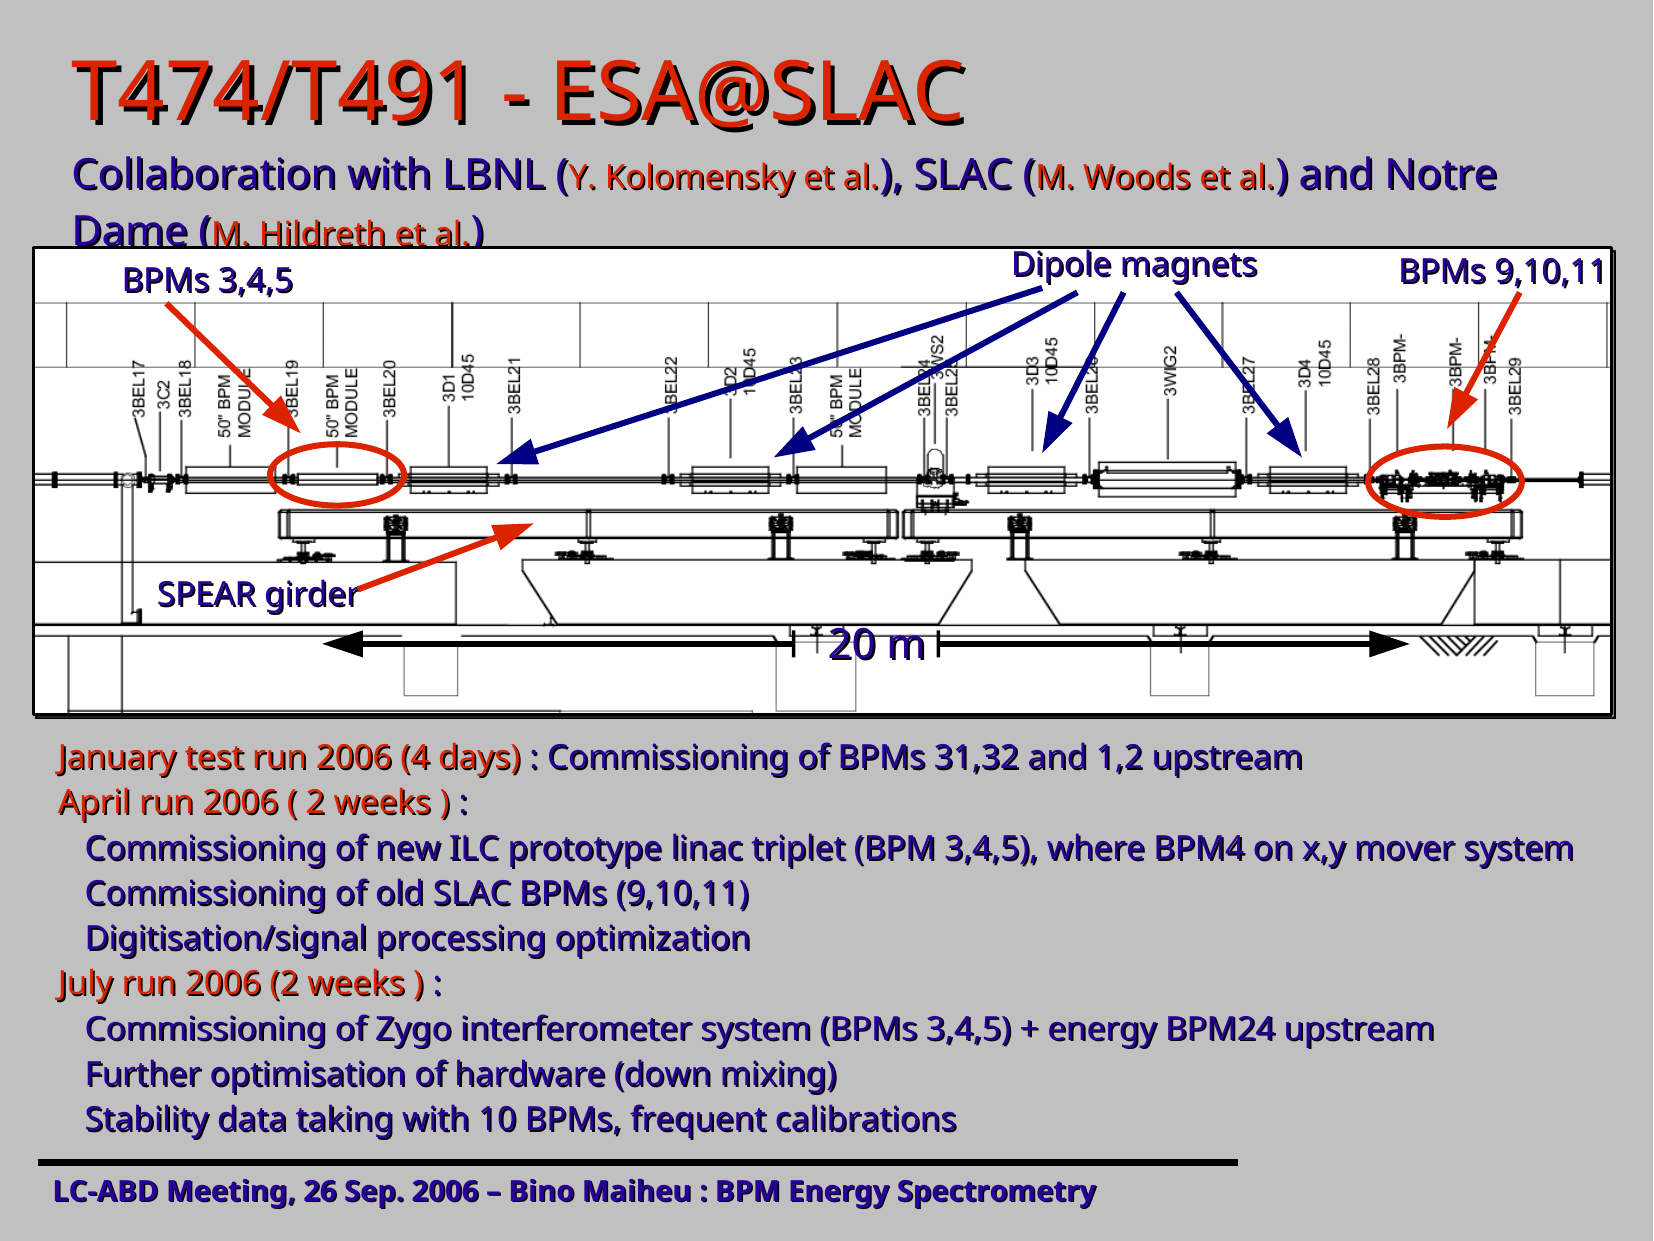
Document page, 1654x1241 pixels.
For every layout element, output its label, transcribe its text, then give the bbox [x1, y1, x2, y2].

text_box BPMs 9,10,11 [1383, 239, 1613, 295]
picture [34, 249, 1610, 713]
text_box Dipole magnets [996, 232, 1255, 288]
text_box LC-ABD Meeting, 26 Sep. 2006 – Bino Maiheu : BPM Energy Spectrometry [37, 1162, 1148, 1213]
text_box January test run 2006 (4 days) : Commissioning of BPMs 31,32 and 1,2 upstream April run 2006 ( 2 weeks ) : Commissioning of new ILC prototype linac triplet (BPM 3,4,5), where BPM4 on x,y mover system Commissioning of old SLAC BPMs (9,10,11) Digitisation/signal processing optimization July run 2006 (2 weeks ) : Commissioning of Zygo interferometer system (BPMs 3,4,5) + energy BPM24 upstream Further optimisation of hardware (down mixing) Stability data taking with 10 BPMs, frequent calibrations [34, 725, 1555, 1101]
text_box SPEAR girder [142, 562, 365, 618]
title T474/T491 - ESA@SLAC [37, 37, 1000, 140]
text_box 20 m [812, 606, 937, 672]
text_box BPMs 3,4,5 [106, 248, 300, 304]
text_box Collaboration with LBNL (Y. Kolomensky et al.), SLAC (M. Woods et al.) and Notre Dame (M. Hildreth et al.) [56, 136, 1538, 246]
